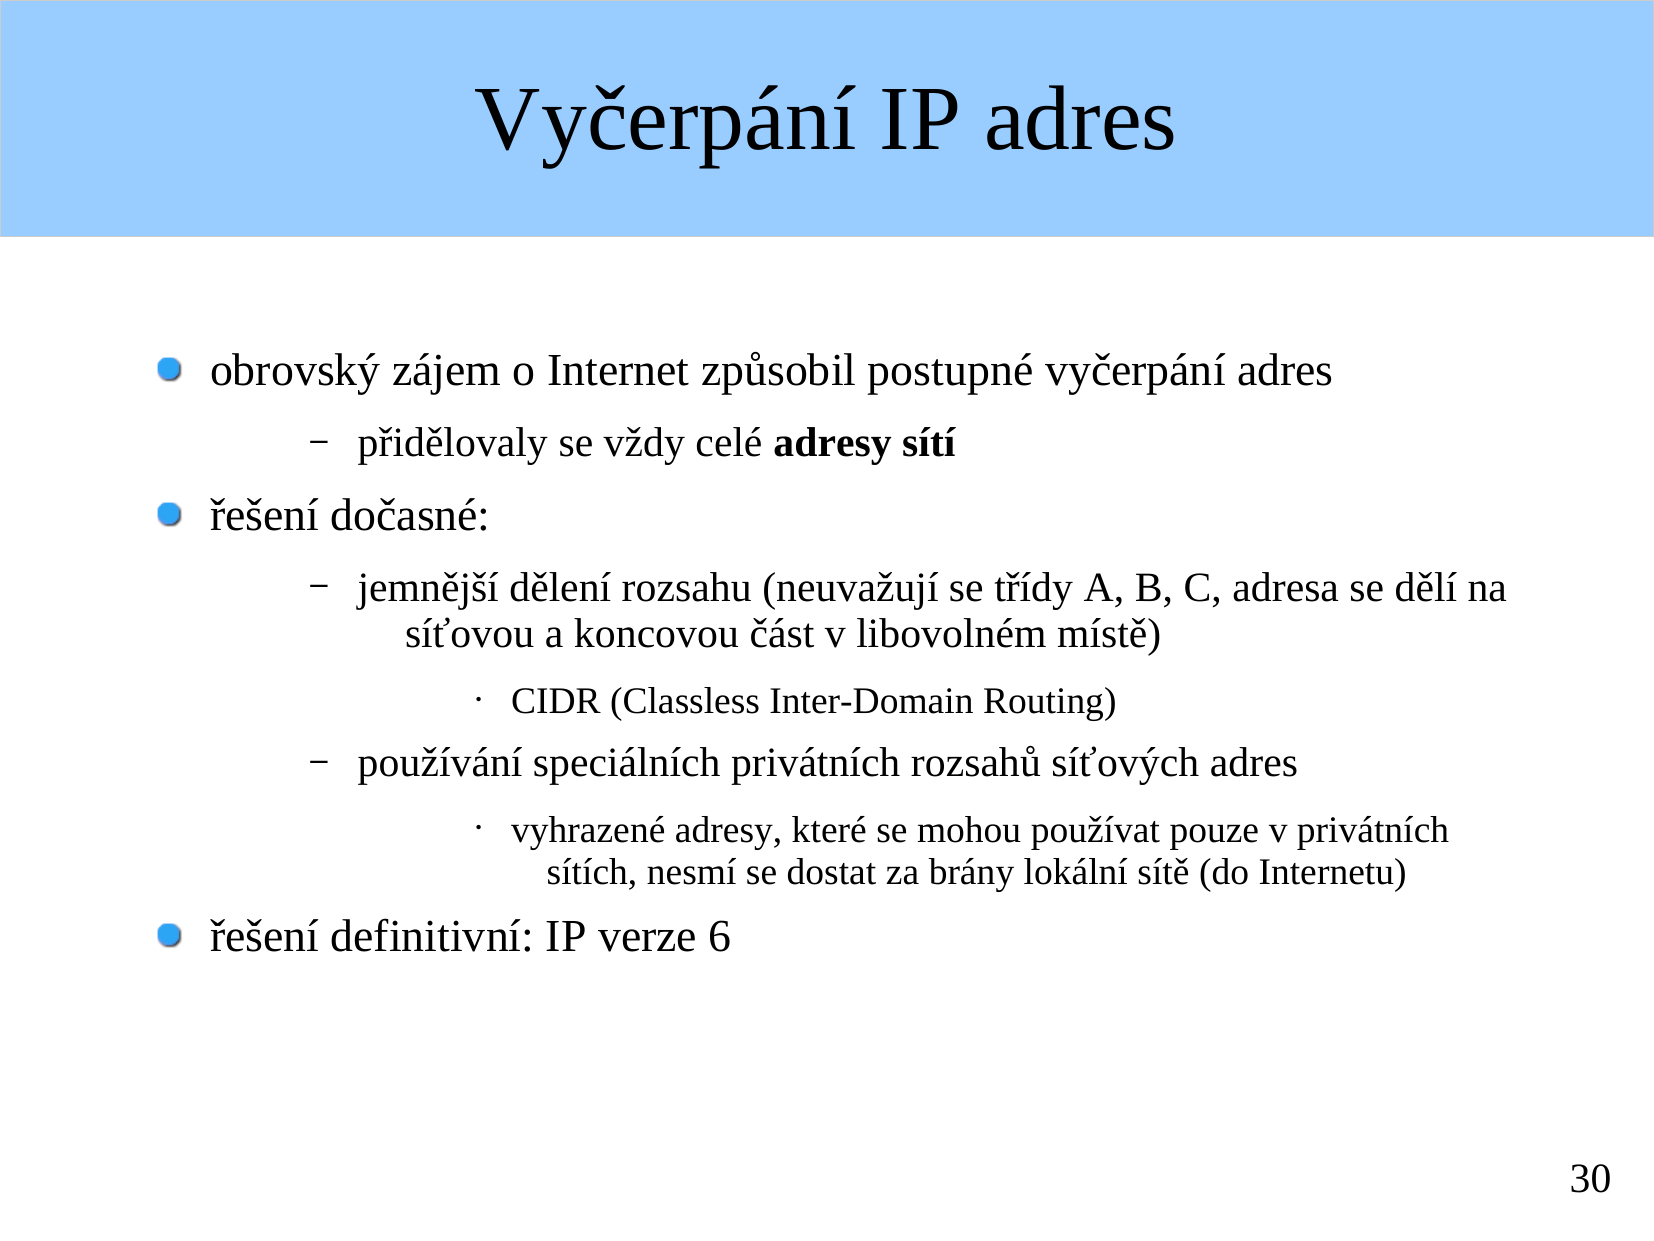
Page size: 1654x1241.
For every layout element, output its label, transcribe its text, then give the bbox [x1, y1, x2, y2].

list obrovský zájem o Internet způsobil postupné vyčerpání adres přidělovaly se vždy celé adresy sítí řešení dočasné: jemnější dělení rozsahu (neuvažují se třídy A, B, C, adresa se dělí na síťovou a koncovou část v libovolném místě) CIDR (Classless Inter-Domain Routing) používání speciálních privátních rozsahů síťových adres vyhrazené adresy, které se mohou používat pouze v privátních sítích, nesmí se dostat za brány lokální sítě (do Internetu) řešení definitivní: IP verze 6 [121, 344, 1534, 1153]
title Vyčerpání IP adres [0, 0, 1654, 237]
